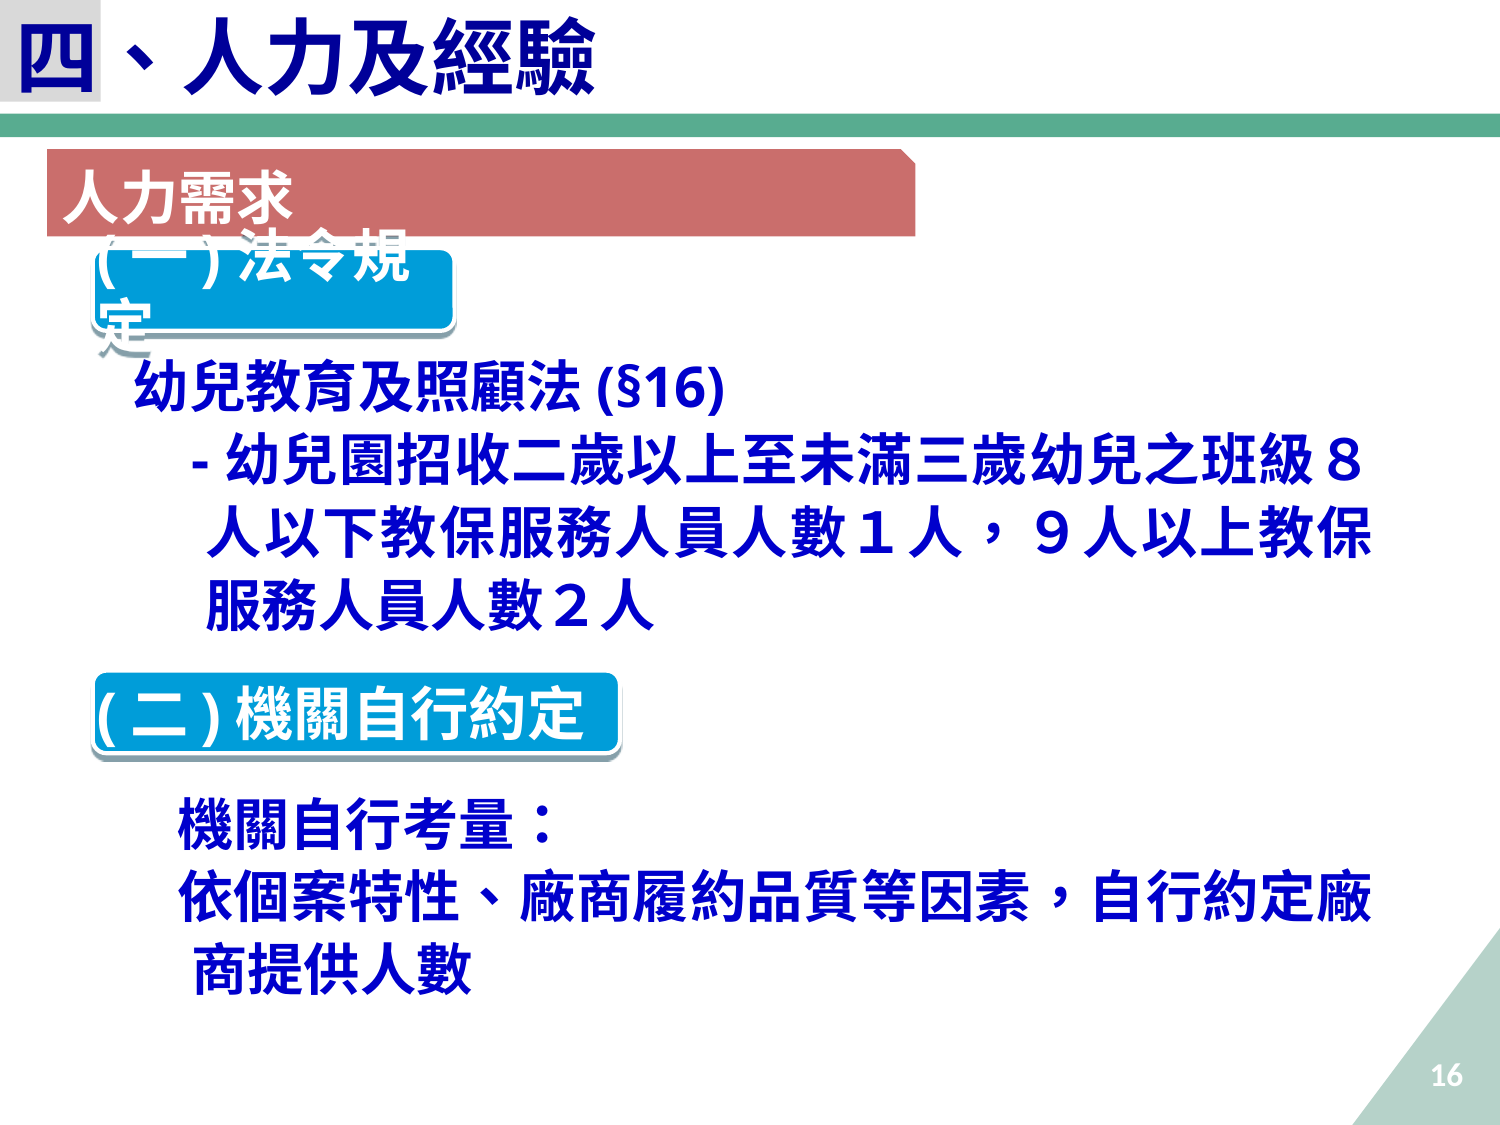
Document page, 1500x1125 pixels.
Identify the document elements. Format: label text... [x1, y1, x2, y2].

text_box 幼兒教育及照顧法(§16) -幼兒園招收二歲以上至未滿三歲幼兒之班級８人以下教保服務人員人數１人，９人以上教保服務人員人數２人 機關自行考量： 依個案特性、廠商履約品質等因素，自行約定廠商提供人數 [0, 265, 1388, 1083]
text_box [1352, 927, 1500, 1125]
text_box 人力需求 [47, 149, 916, 237]
slide_number <編號> [1128, 1042, 1478, 1103]
text_box 四、人力及經驗 [0, 0, 1465, 113]
text_box [0, 113, 1500, 138]
text_box (一)法令規定 [92, 248, 455, 331]
text_box (二)機關自行約定 [92, 670, 620, 754]
